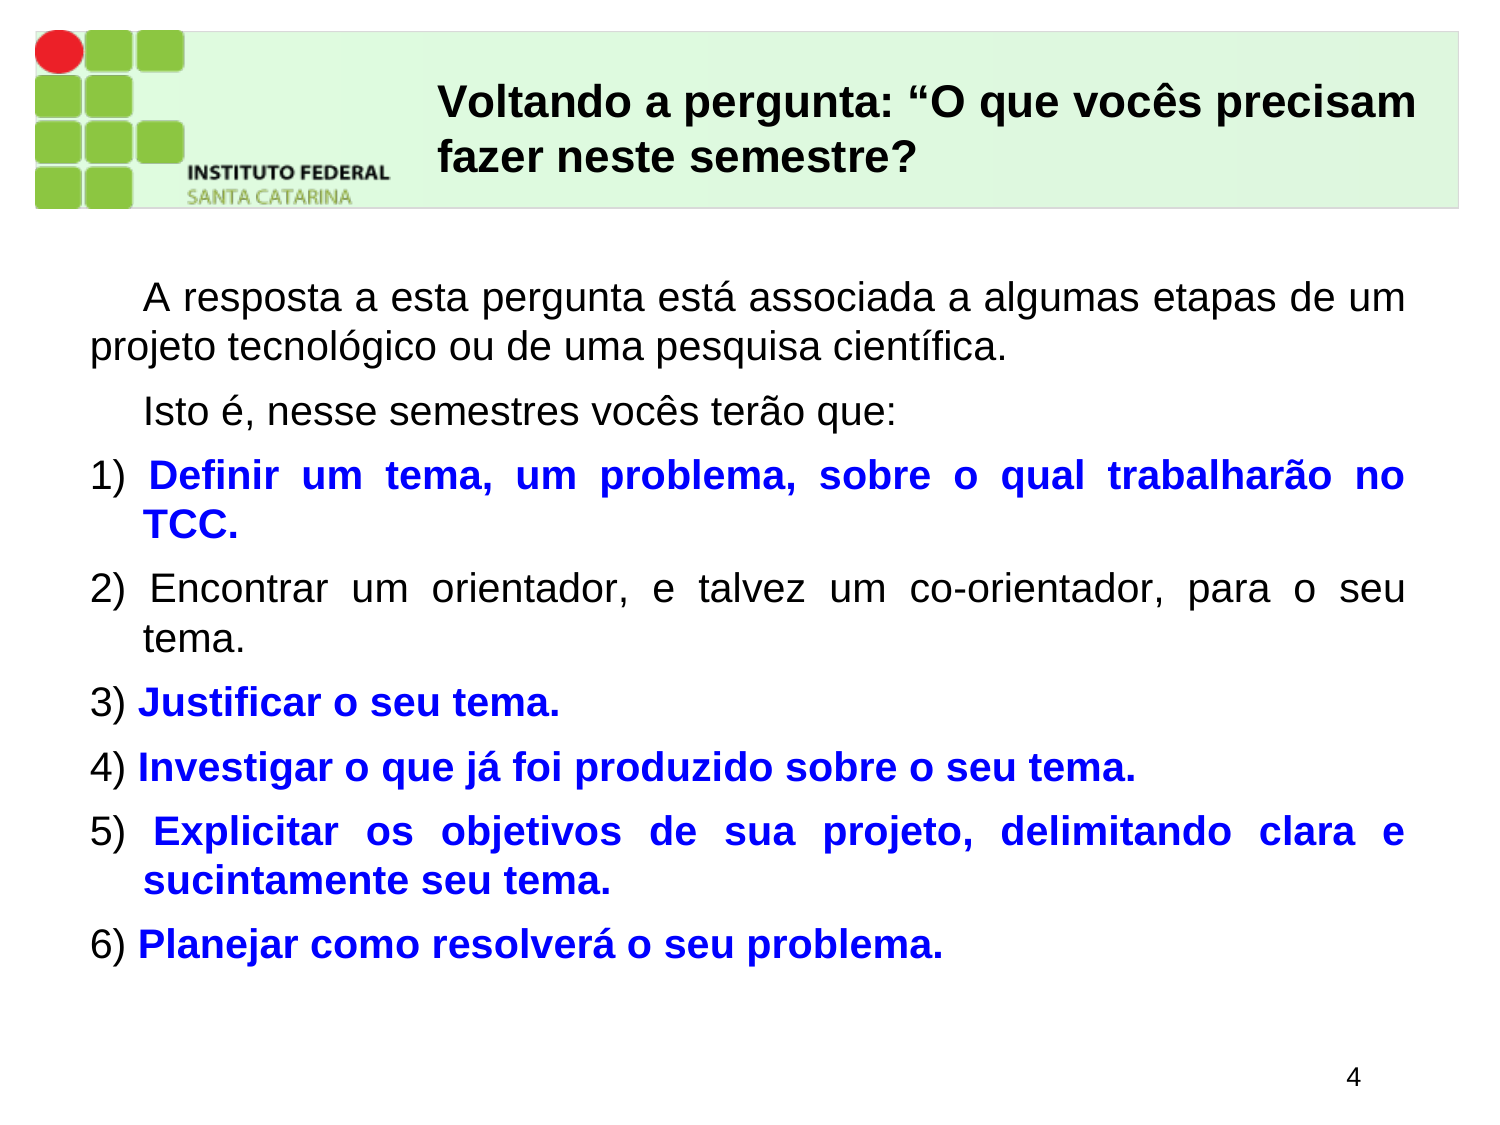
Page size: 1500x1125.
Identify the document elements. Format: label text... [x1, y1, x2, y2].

picture [35, 30, 391, 209]
title Voltando a pergunta: “O que vocês precisam fazer neste semestre? [437, 44, 1421, 209]
list A resposta a esta pergunta está associada a algumas etapas de um projeto tecnológico ou de uma pesquisa científica. Isto é, nesse semestres vocês terão que: 1) Definir um tema, um problema, sobre o qual trabalharão no TCC. 2) Encontrar um orientador, e talvez um co-orientador, para o seu tema. 3) Justificar o seu tema. 4) Investigar o que já foi produzido sobre o seu tema. 5) Explicitar os objetivos de sua projeto, delimitando clara e sucintamente seu tema. 6) Planejar como resolverá o seu problema. [74, 262, 1421, 981]
